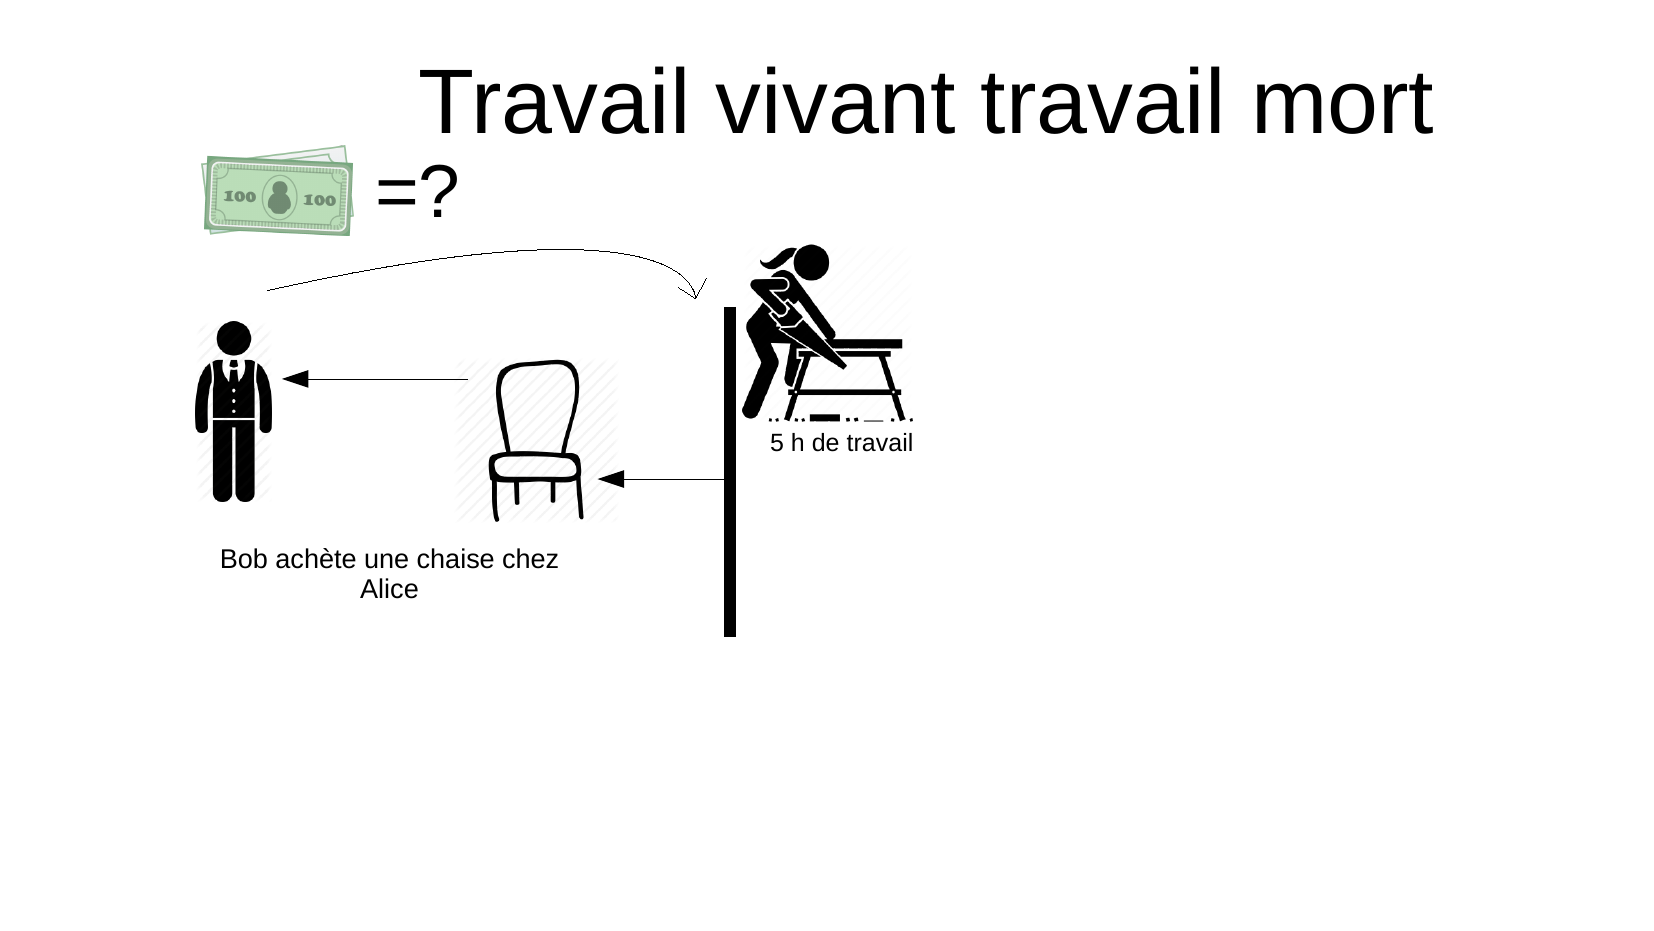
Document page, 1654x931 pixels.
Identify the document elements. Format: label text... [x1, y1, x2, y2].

picture [195, 321, 272, 502]
picture [201, 145, 354, 236]
text_box Bob achète une chaise chez Alice [181, 536, 598, 652]
title Travail vivant travail mort [23, 7, 1654, 197]
text_box =? [360, 141, 508, 248]
picture [453, 357, 619, 523]
text_box 5 h de travail [755, 421, 971, 473]
picture [742, 244, 913, 422]
